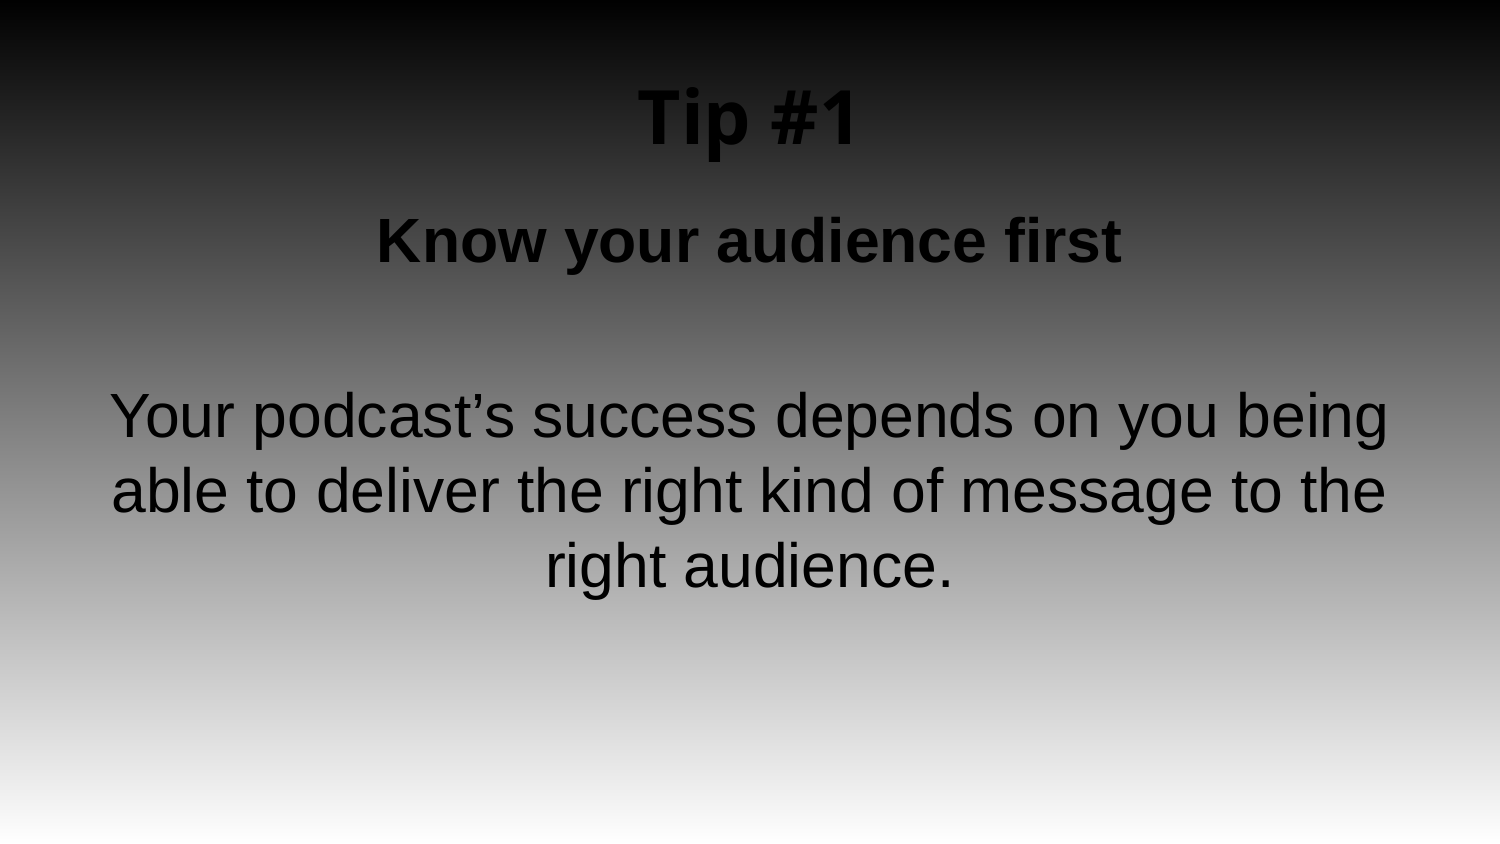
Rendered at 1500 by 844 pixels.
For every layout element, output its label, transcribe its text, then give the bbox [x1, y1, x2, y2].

title Tip #1 [75, 33, 1425, 175]
list Know your audience first Your podcast’s success depends on you being able to deliver the right kind of message to the right audience. [75, 185, 1425, 804]
